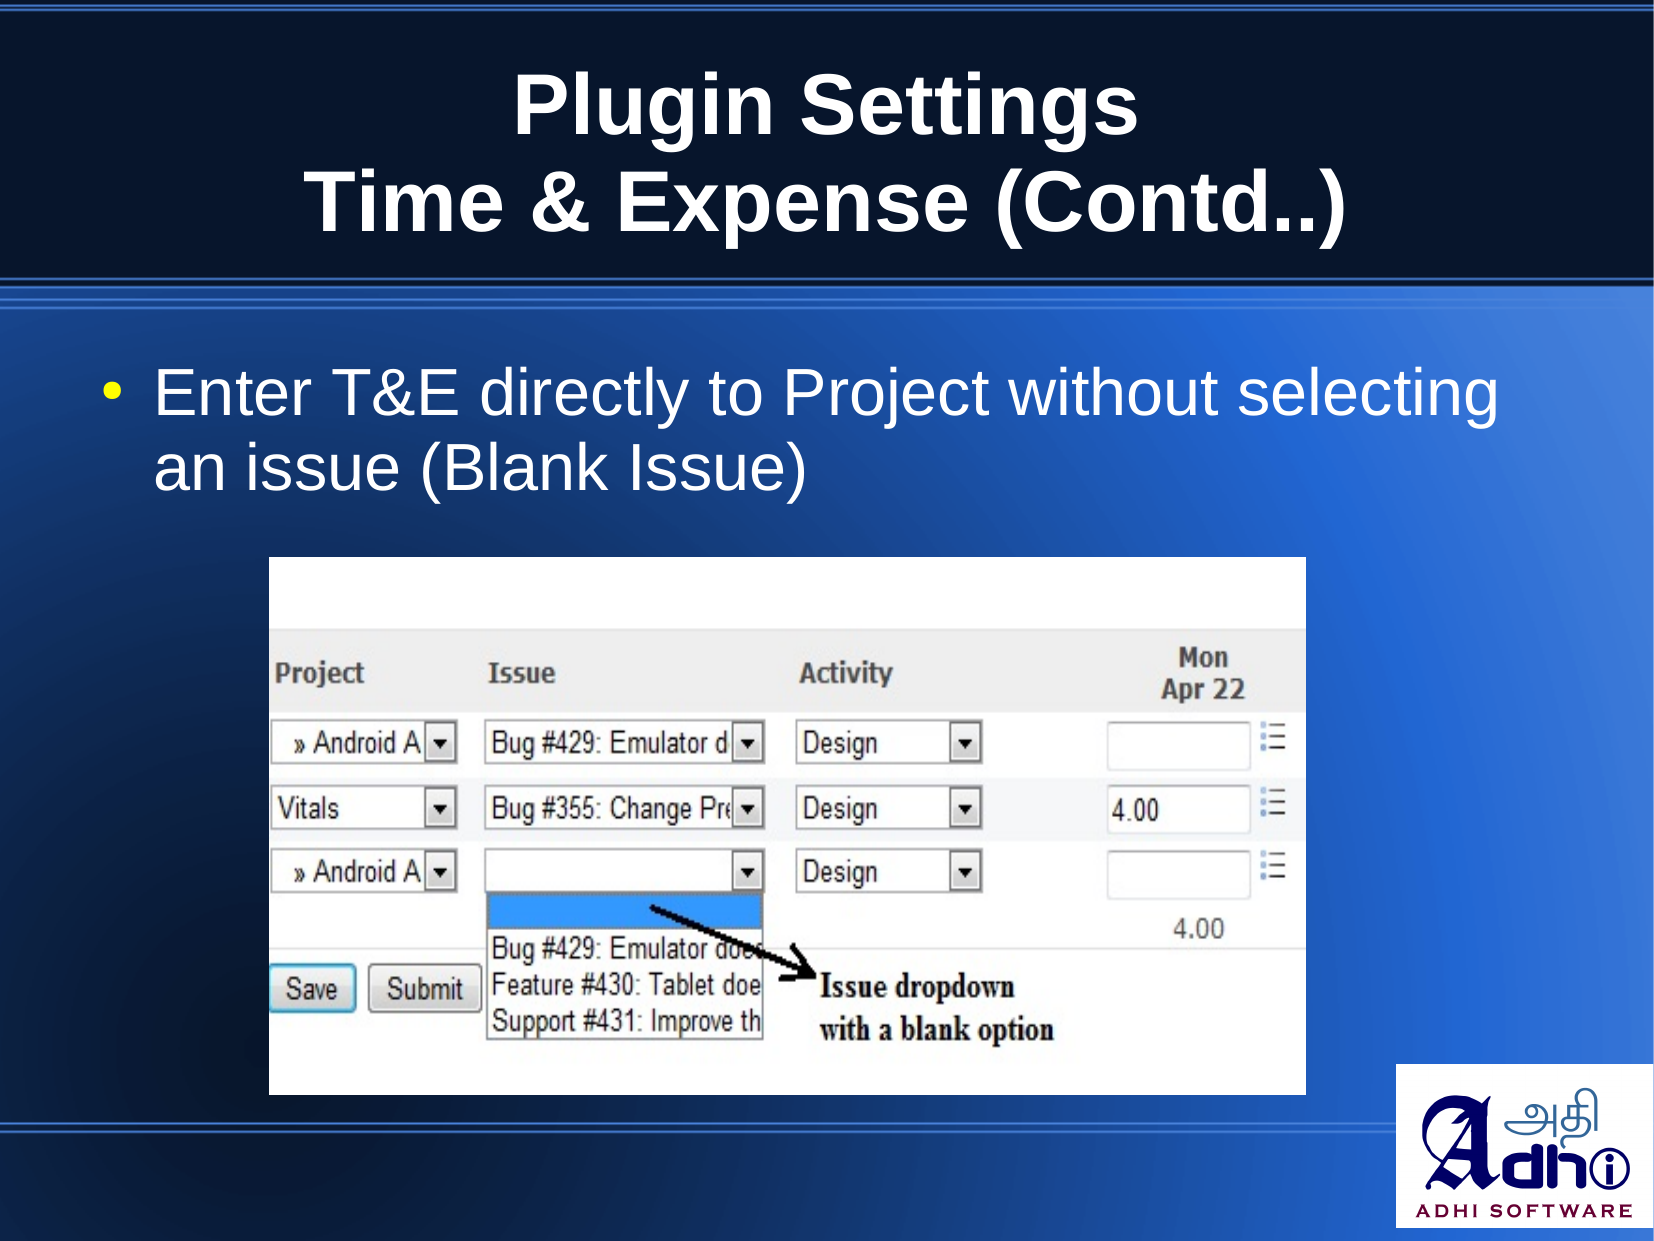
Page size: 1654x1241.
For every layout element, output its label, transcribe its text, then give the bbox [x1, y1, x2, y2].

list Enter T&E directly to Project without selecting an issue (Blank Issue) [82, 355, 1571, 646]
title Plugin Settings Time & Expense (Contd..) [82, 49, 1571, 257]
picture [0, 0, 1654, 1241]
